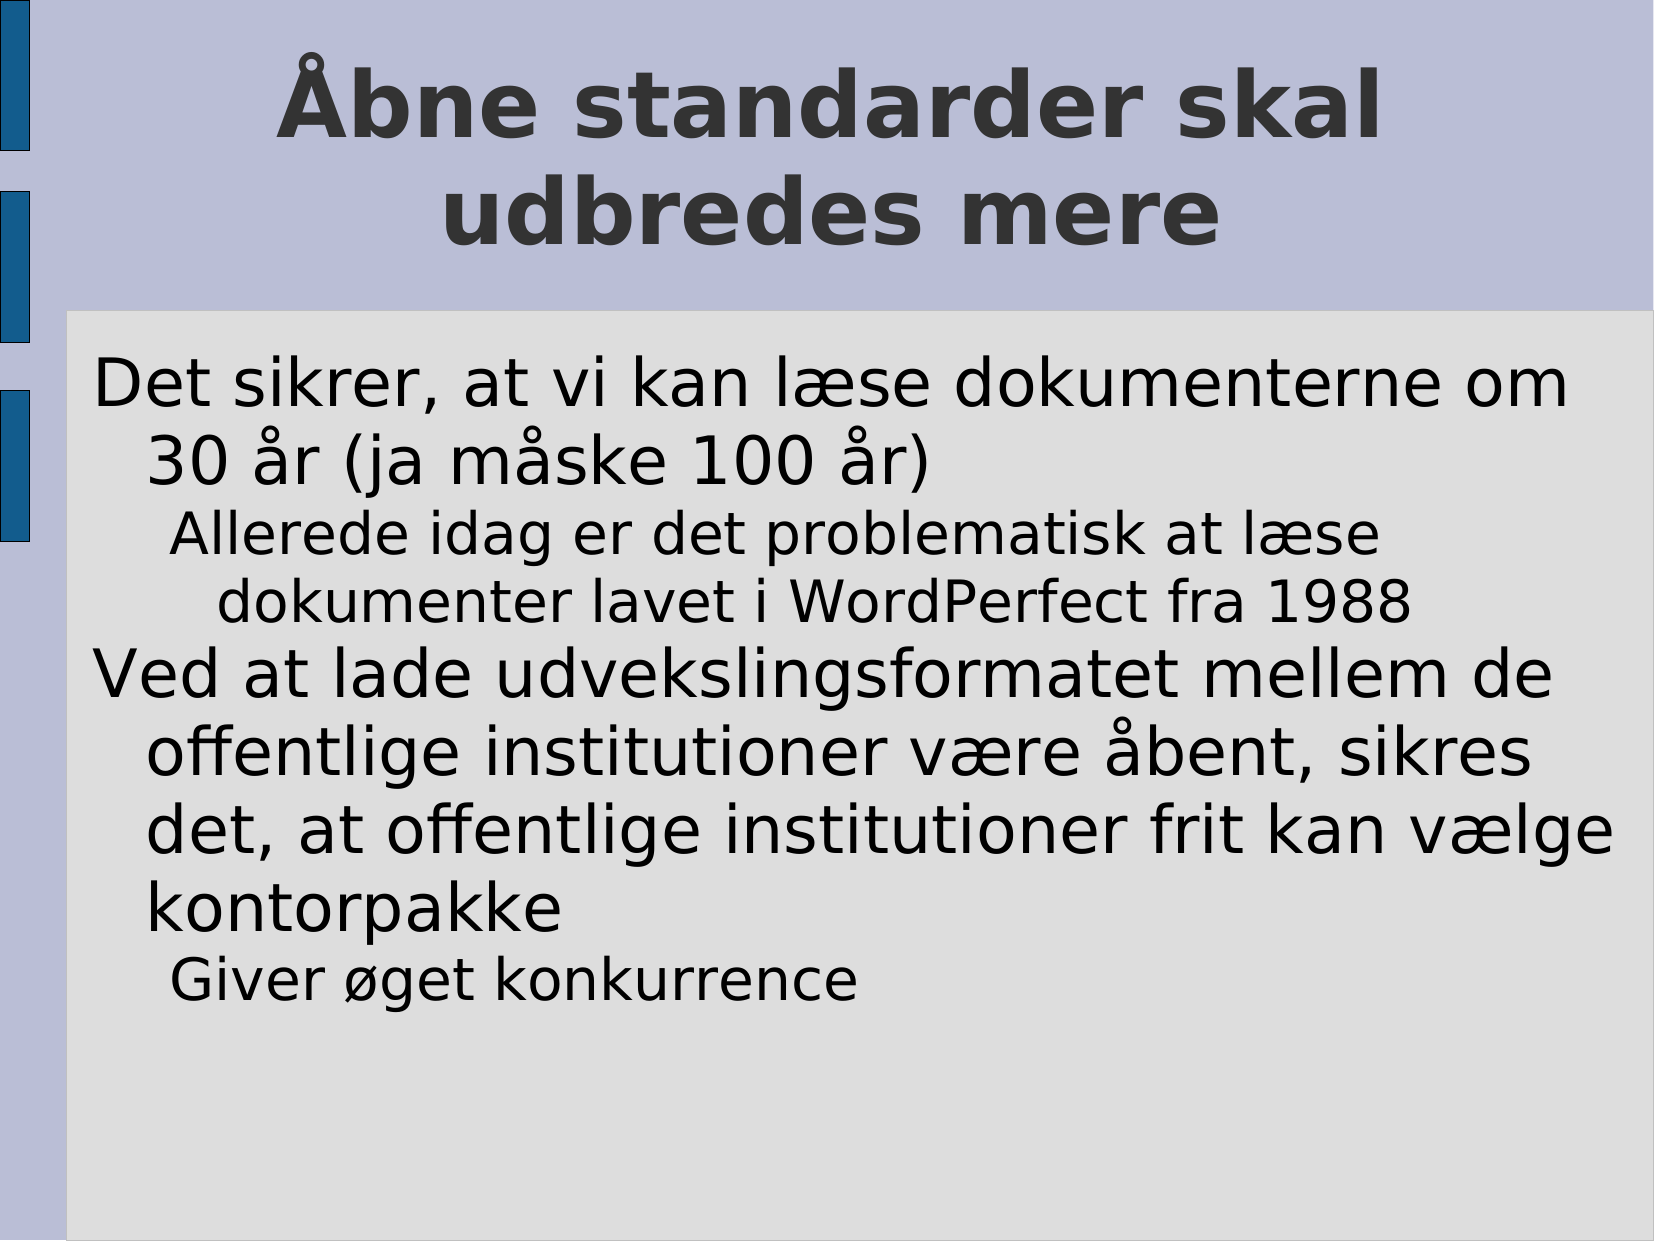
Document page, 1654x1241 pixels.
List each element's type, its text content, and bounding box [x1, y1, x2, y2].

list Det sikrer, at vi kan læse dokumenterne om 30 år (ja måske 100 år) Allerede idag er det problematisk at læse dokumenter lavet i WordPerfect fra 1988 Ved at lade udvekslingsformatet mellem de offentlige institutioner være åbent, sikres det, at offentlige institutioner frit kan vælge kontorpakke Giver øget konkurrence [75, 344, 1654, 1127]
title Åbne standarder skal udbredes mere [125, 51, 1538, 267]
